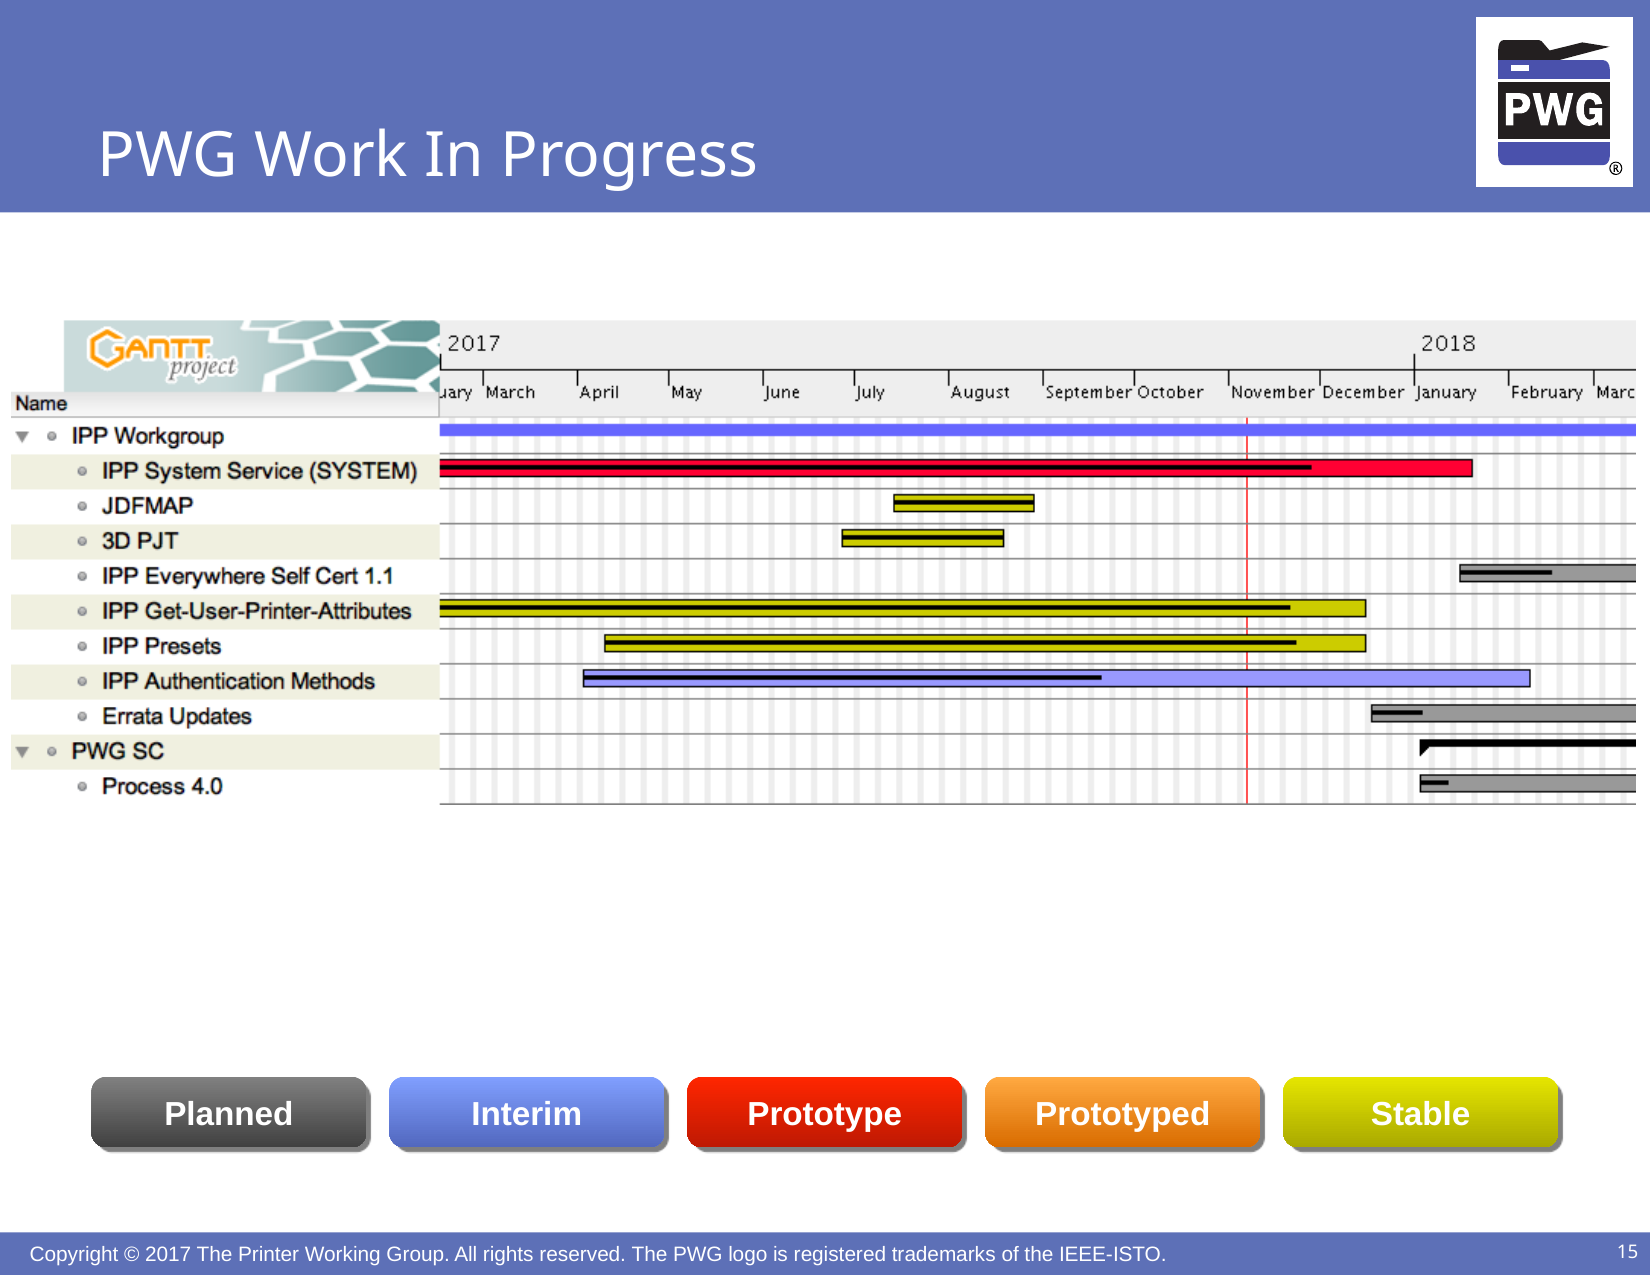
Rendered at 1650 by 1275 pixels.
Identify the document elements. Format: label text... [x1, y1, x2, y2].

title PWG Work In Progress [82, 8, 1451, 198]
text_box Stable [1283, 1076, 1559, 1148]
text_box Prototyped [985, 1076, 1261, 1148]
text_box Interim [389, 1076, 665, 1148]
text_box Planned [91, 1076, 367, 1148]
text_box Prototype [687, 1076, 963, 1148]
picture [11, 249, 1636, 805]
